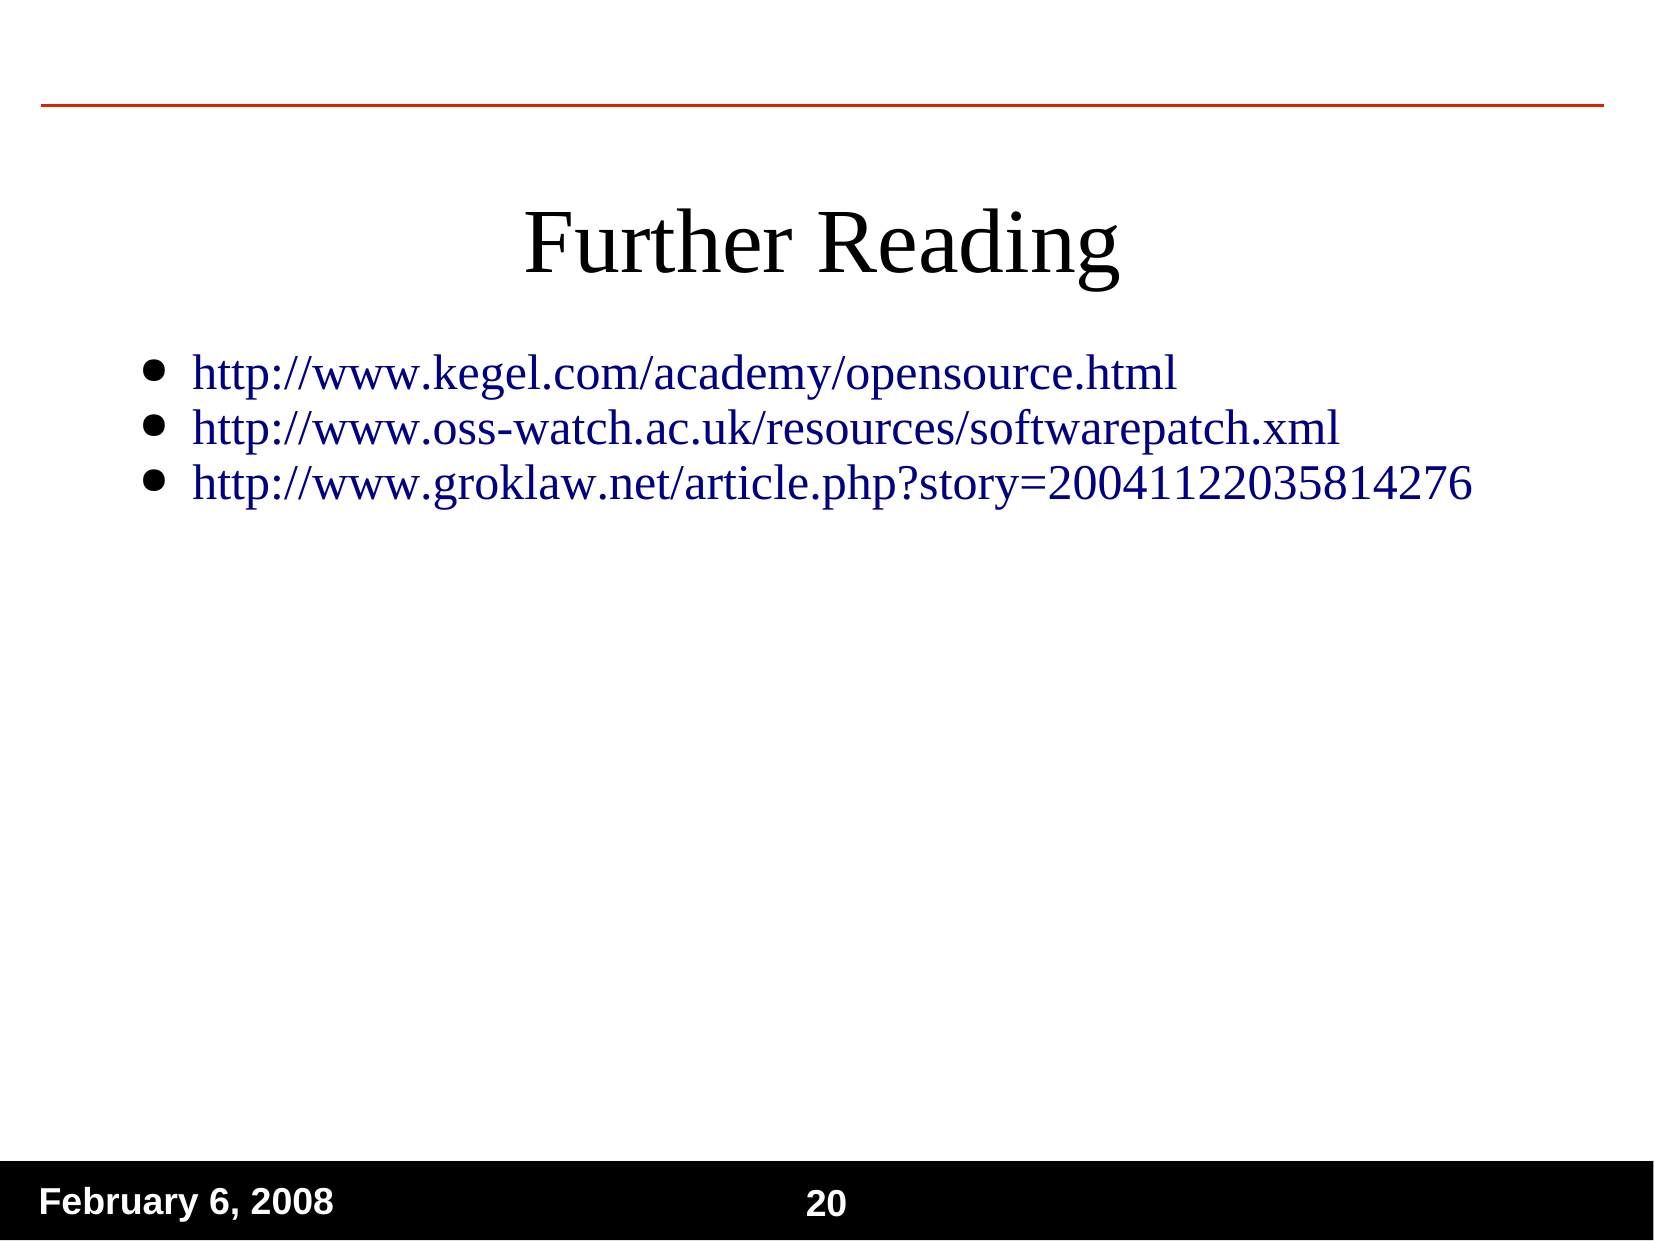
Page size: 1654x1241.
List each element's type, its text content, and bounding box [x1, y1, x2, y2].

title Further Reading [117, 137, 1530, 346]
list http://www.kegel.com/academy/opensource.html http://www.oss-watch.ac.uk/resources/softwarepatch.xml http://www.groklaw.net/article.php?story=20041122035814276 [121, 344, 1534, 1127]
